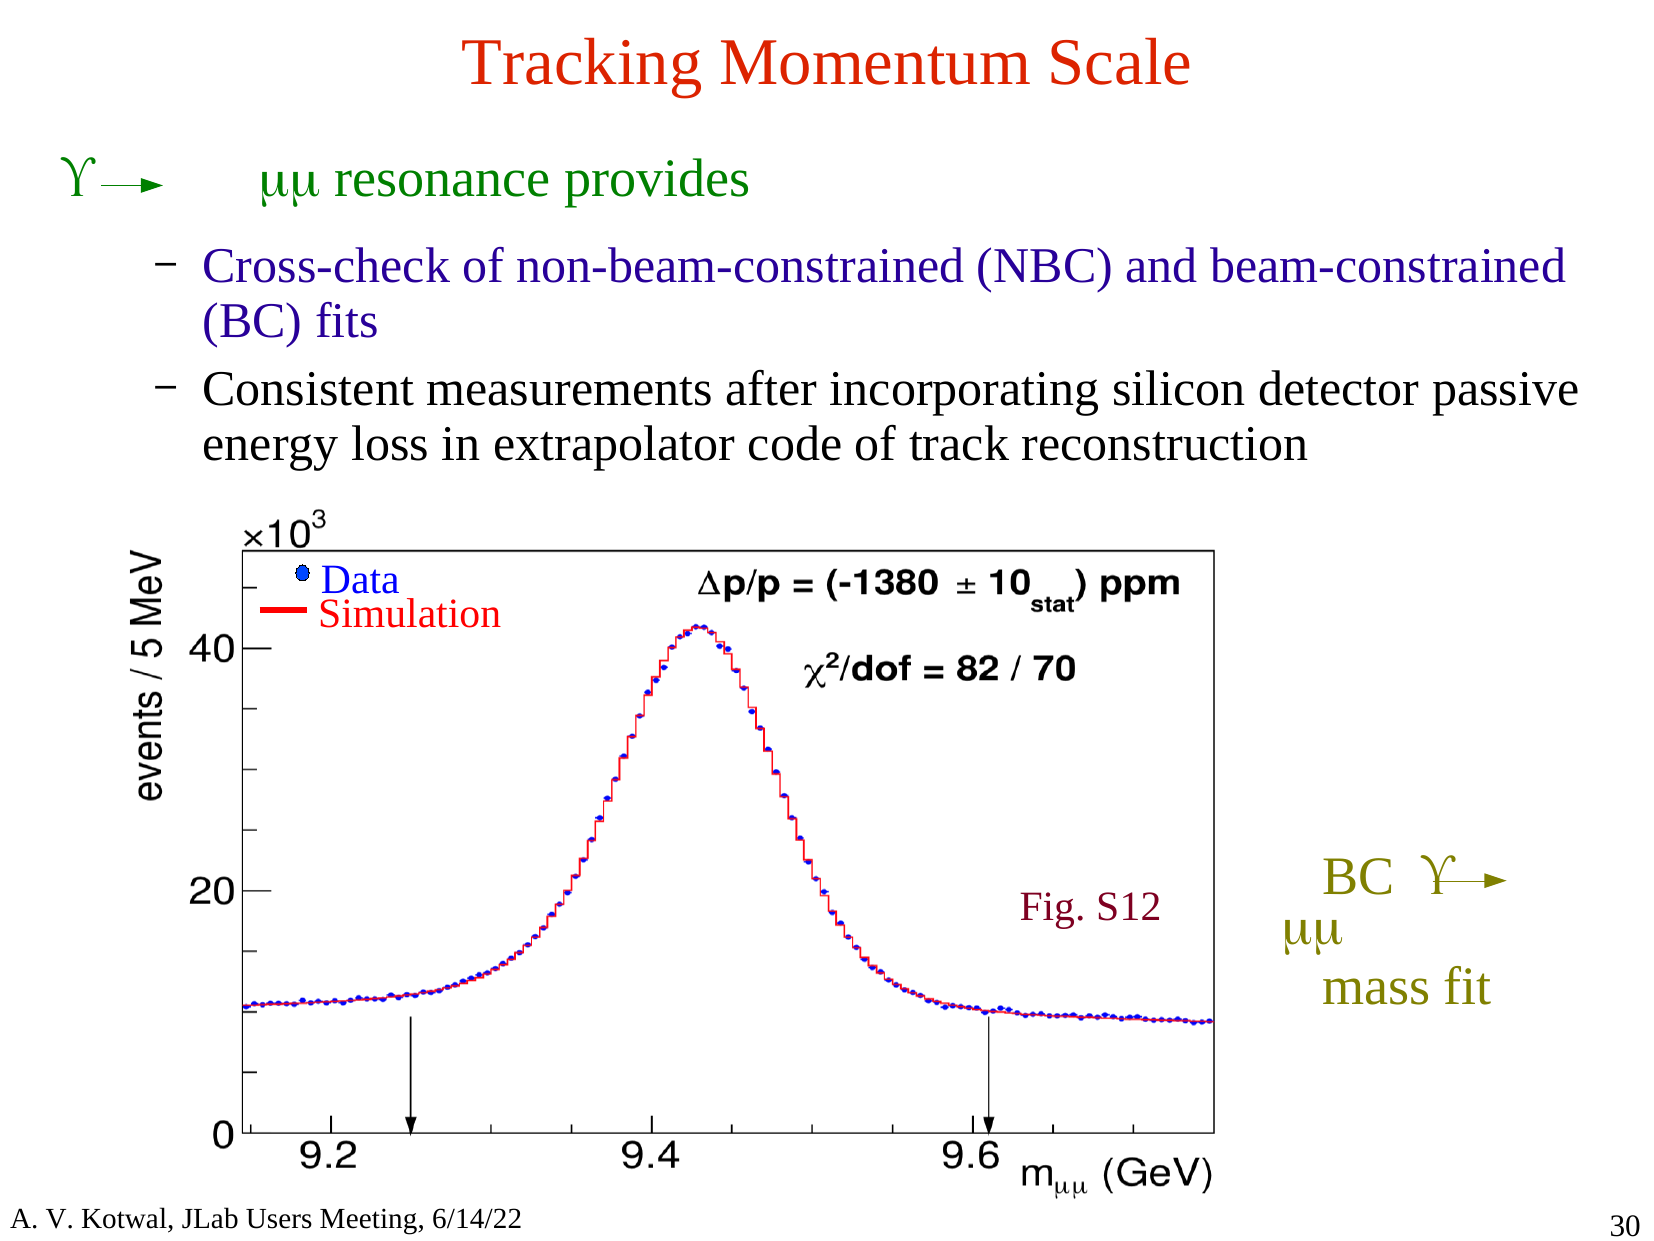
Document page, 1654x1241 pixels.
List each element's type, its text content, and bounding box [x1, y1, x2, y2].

text_box BC ϒ μμ mass fit [1281, 846, 1654, 972]
text_box Data [320, 556, 427, 590]
text_box Simulation [318, 590, 565, 679]
list ϒ μμ resonance provides Cross-check of non-beam-constrained (NBC) and beam-constrained (BC) fits Consistent measurements after incorporating silicon detector passive energy loss in extrapolator code of track reconstruction [60, 148, 1634, 600]
title Tracking Momentum Scale [121, 8, 1534, 115]
picture [120, 495, 1237, 1207]
text_box [295, 564, 310, 581]
text_box Fig. S12 [1019, 883, 1161, 930]
